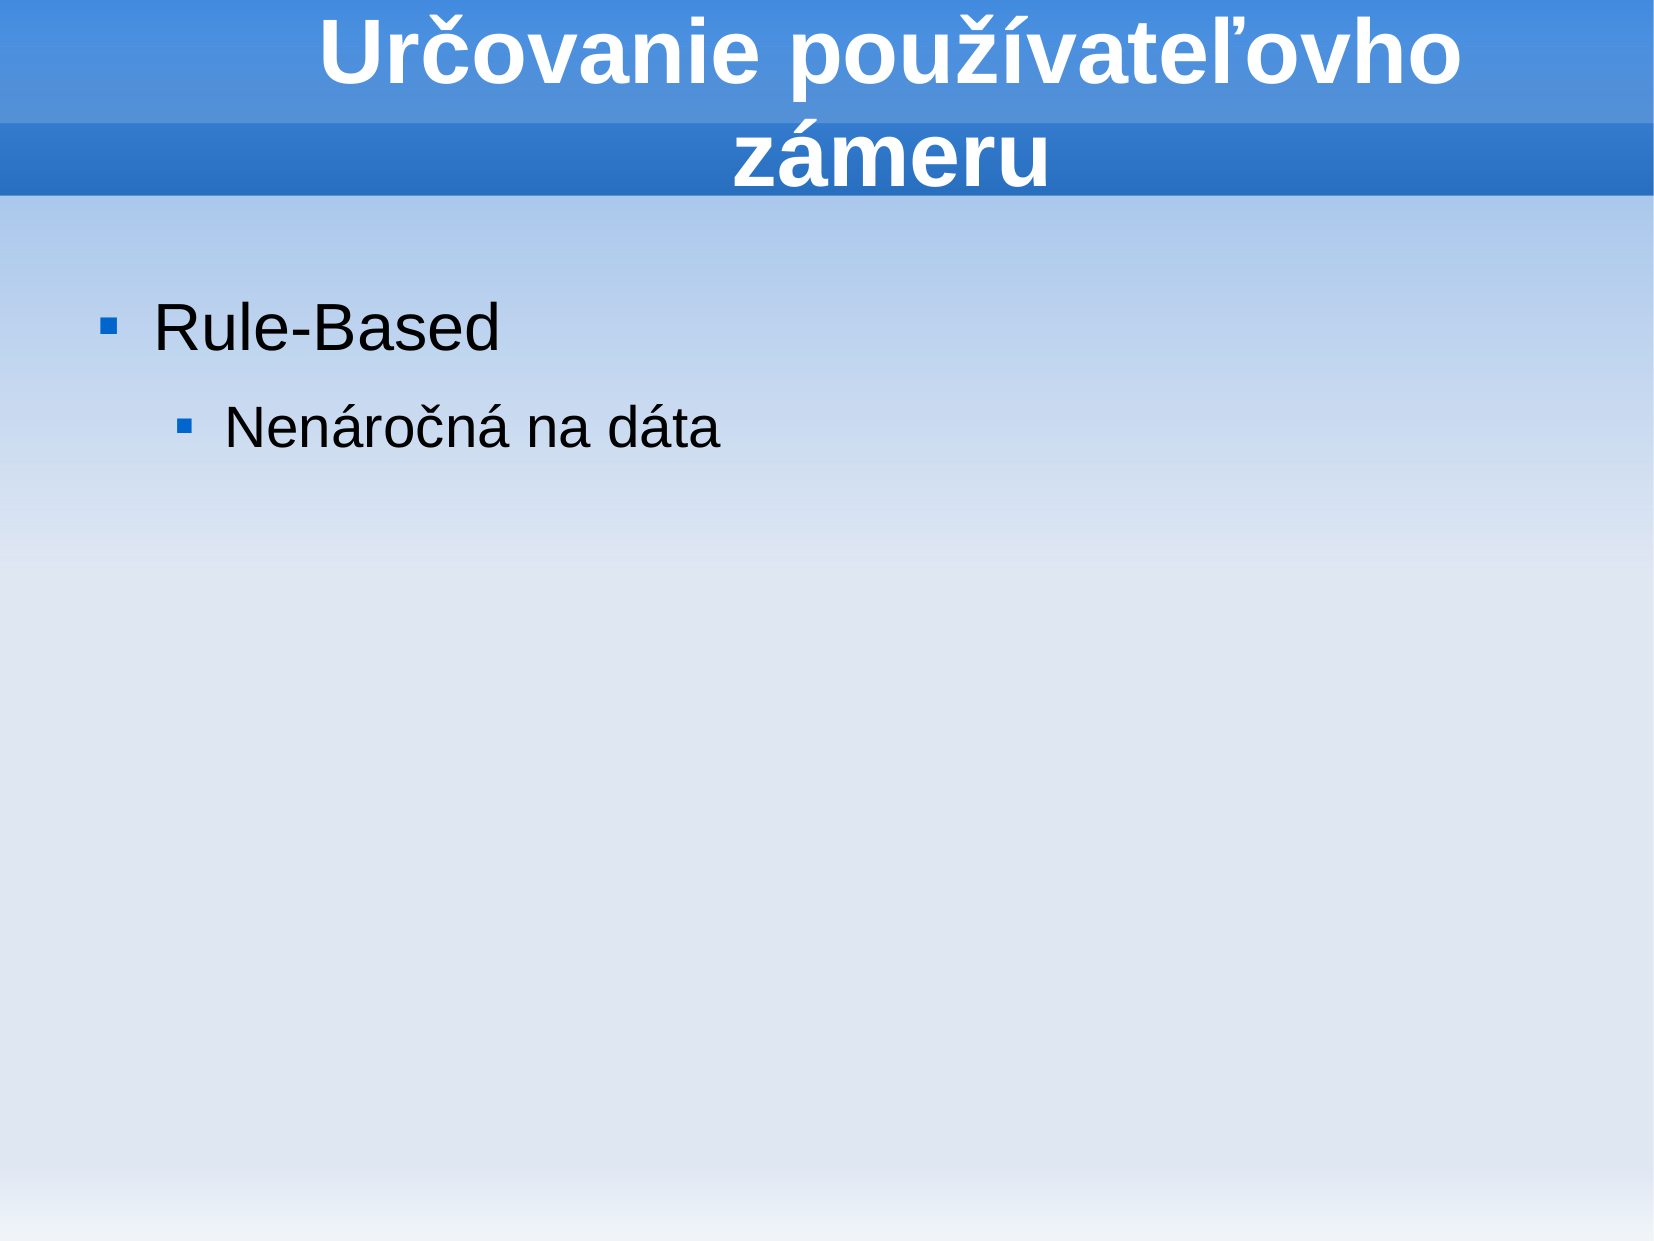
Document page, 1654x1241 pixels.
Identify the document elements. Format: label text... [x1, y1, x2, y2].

picture [0, 0, 1654, 1241]
title Určovanie používateľovho zámeru [76, 0, 1565, 208]
list Rule-Based Nenáročná na dáta [82, 290, 1571, 1109]
